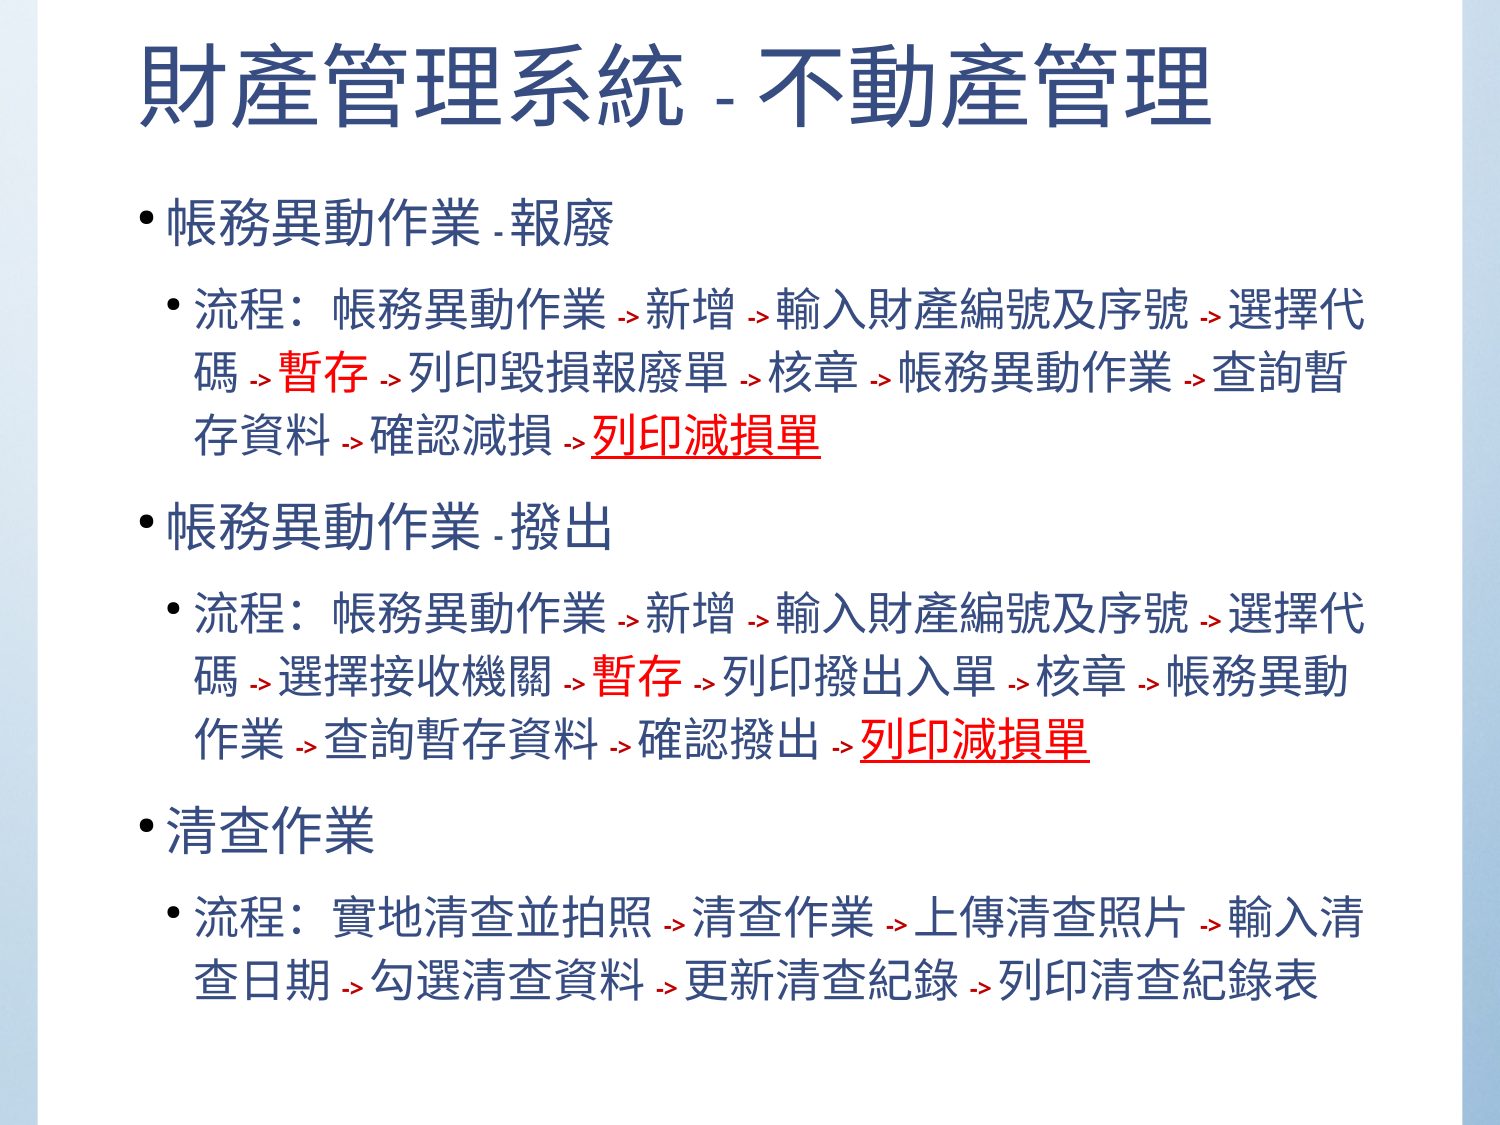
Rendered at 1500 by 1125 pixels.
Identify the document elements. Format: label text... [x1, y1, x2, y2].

title 財產管理系統-不動產管理 [137, 12, 1388, 161]
list 帳務異動作業-報廢 流程：帳務異動作業->新增->輸入財產編號及序號->選擇代碼->暫存->列印毀損報廢單->核章->帳務異動作業->查詢暫存資料->確認減損->列印減損單 帳務異動作業-撥出 流程：帳務異動作業->新增->輸入財產編號及序號->選擇代碼->選擇接收機關->暫存->列印撥出入單->核章->帳務異動作業->查詢暫存資料->確認撥出->列印減損單 清查作業 流程：實地清查並拍照->清查作業->上傳清查照片->輸入清查日期->勾選清查資料->更新清查紀錄->列印清查紀錄表 [137, 184, 1388, 1013]
picture [0, 0, 1500, 1125]
